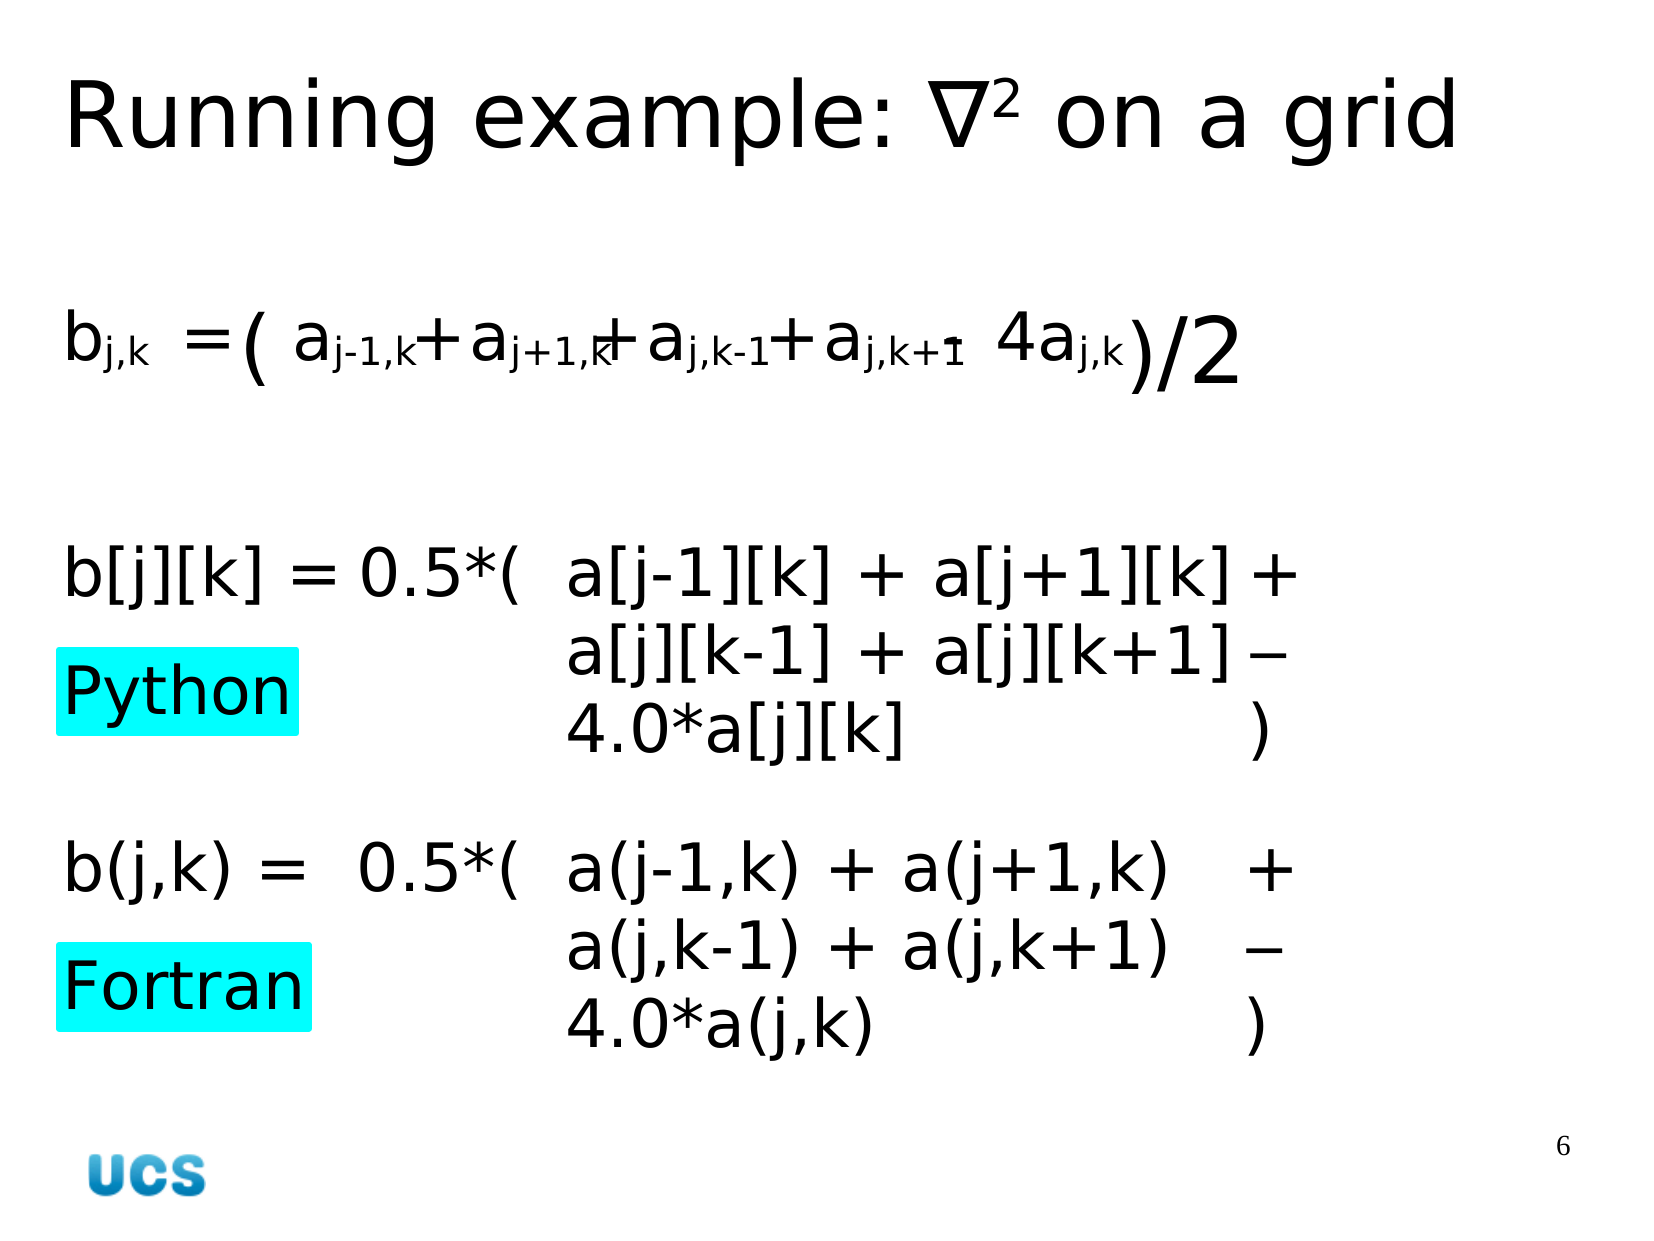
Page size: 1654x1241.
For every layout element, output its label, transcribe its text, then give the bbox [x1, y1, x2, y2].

text_box = [177, 295, 236, 380]
text_box Fortran [59, 944, 309, 1029]
text_box - [938, 295, 969, 380]
text_box + [584, 295, 643, 380]
text_box aj-1,k [289, 295, 421, 401]
text_box ( [236, 295, 275, 399]
text_box Running example: ∇2 on a grid [59, 59, 1466, 175]
text_box Python [59, 649, 297, 734]
text_box b[j][k] = 0.5*( a[j-1][k] + a[j+1][k] + a[j][k-1] + a[j][k+1] ‒ 4.0*a[j][k] ) [59, 531, 1328, 771]
text_box )/2 [1122, 295, 1251, 409]
text_box 4aj,k [992, 295, 1122, 401]
text_box + [407, 295, 466, 380]
text_box aj,k+1 [820, 295, 970, 401]
text_box aj+1,k [466, 295, 616, 401]
picture [88, 1153, 206, 1198]
text_box + [761, 295, 820, 380]
text_box bj,k [59, 295, 153, 401]
text_box b(j,k) = 0.5*( a(j-1,k) + a(j+1,k) + a(j,k-1) + a(j,k+1) ‒ 4.0*a(j,k) ) [59, 826, 1325, 1067]
text_box aj,k-1 [643, 295, 775, 401]
